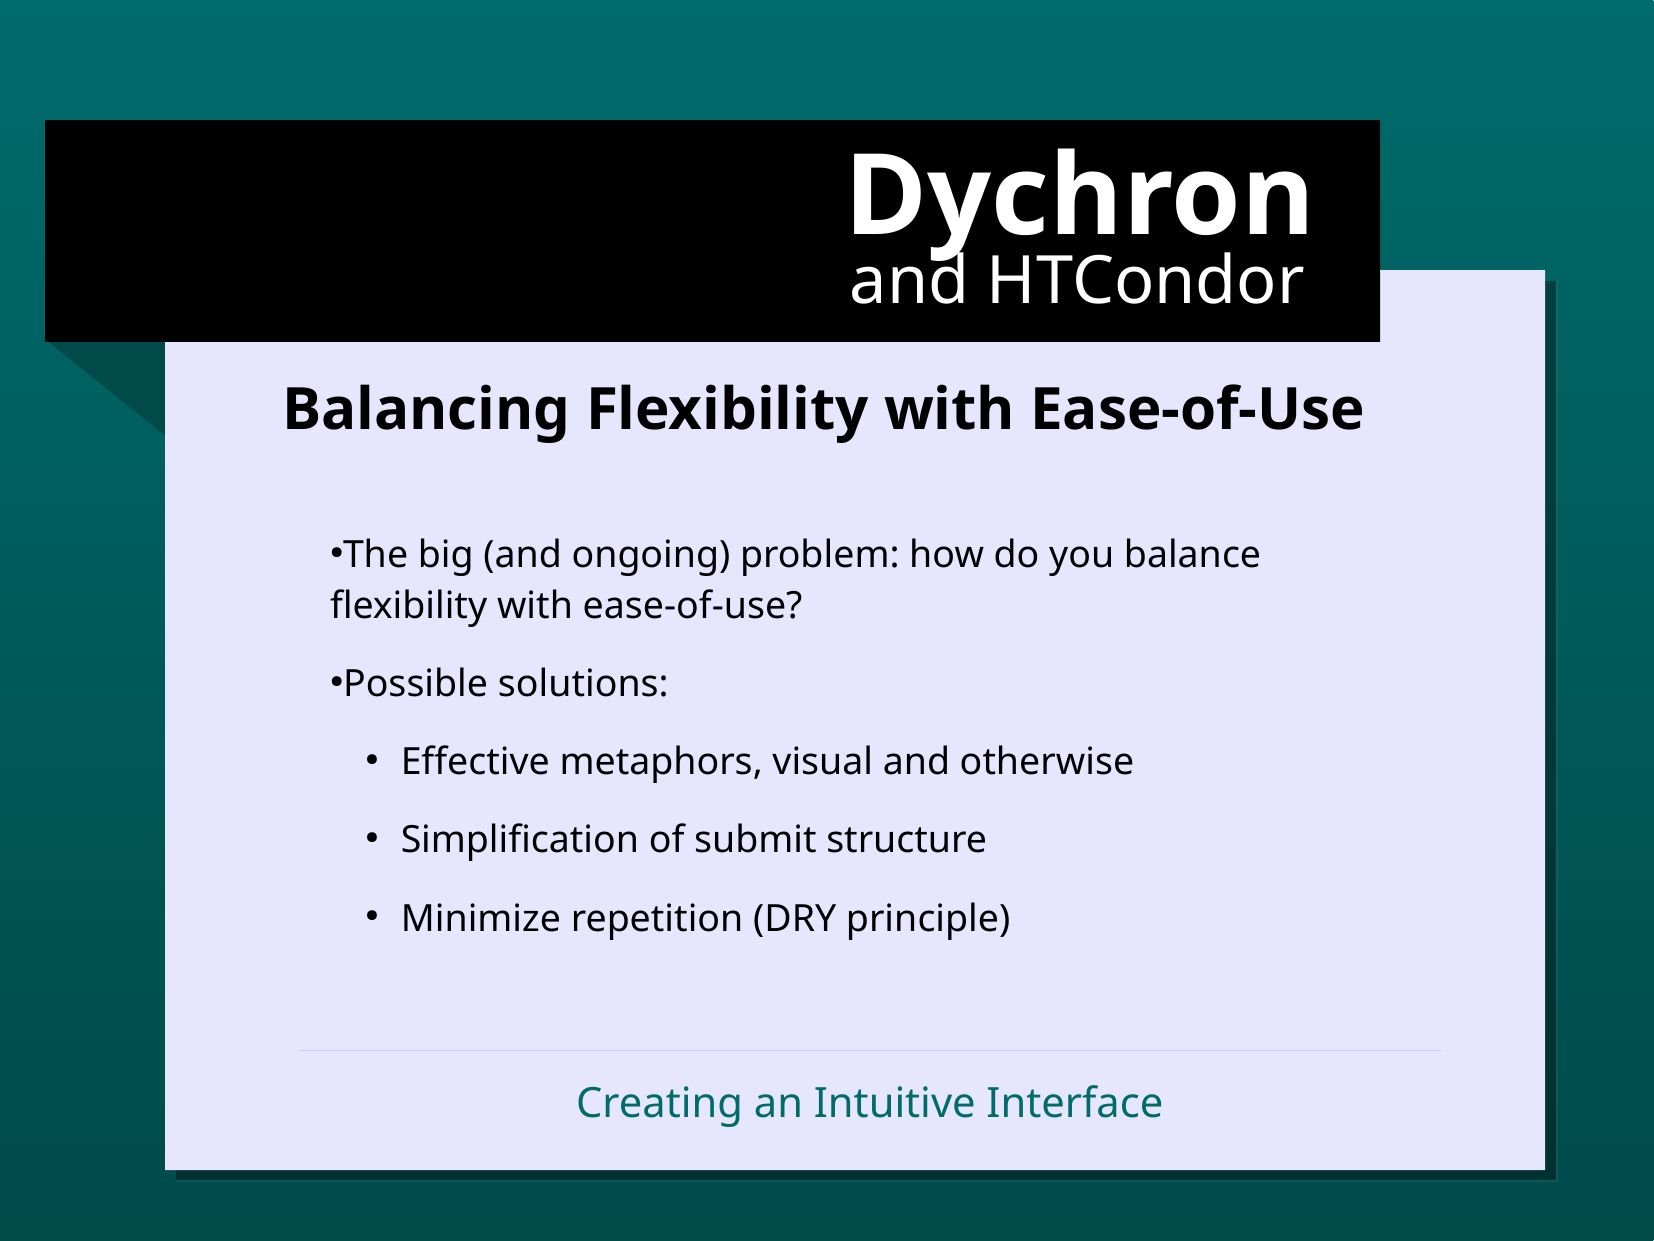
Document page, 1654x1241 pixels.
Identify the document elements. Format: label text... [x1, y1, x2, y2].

text_box Balancing Flexibility with Ease-of-Use [255, 360, 1381, 465]
text_box and HTCondor [285, 225, 1321, 342]
subtitle The big (and ongoing) problem: how do you balance flexibility with ease-of-use? Possible solutions: Effective metaphors, visual and otherwise Simplification of submit structure Minimize repetition (DRY principle) [330, 465, 1381, 1021]
text_box Creating an Intuitive Interface [300, 1065, 1441, 1143]
title Dychron [345, 105, 1316, 225]
text_box [44, 120, 1546, 1171]
